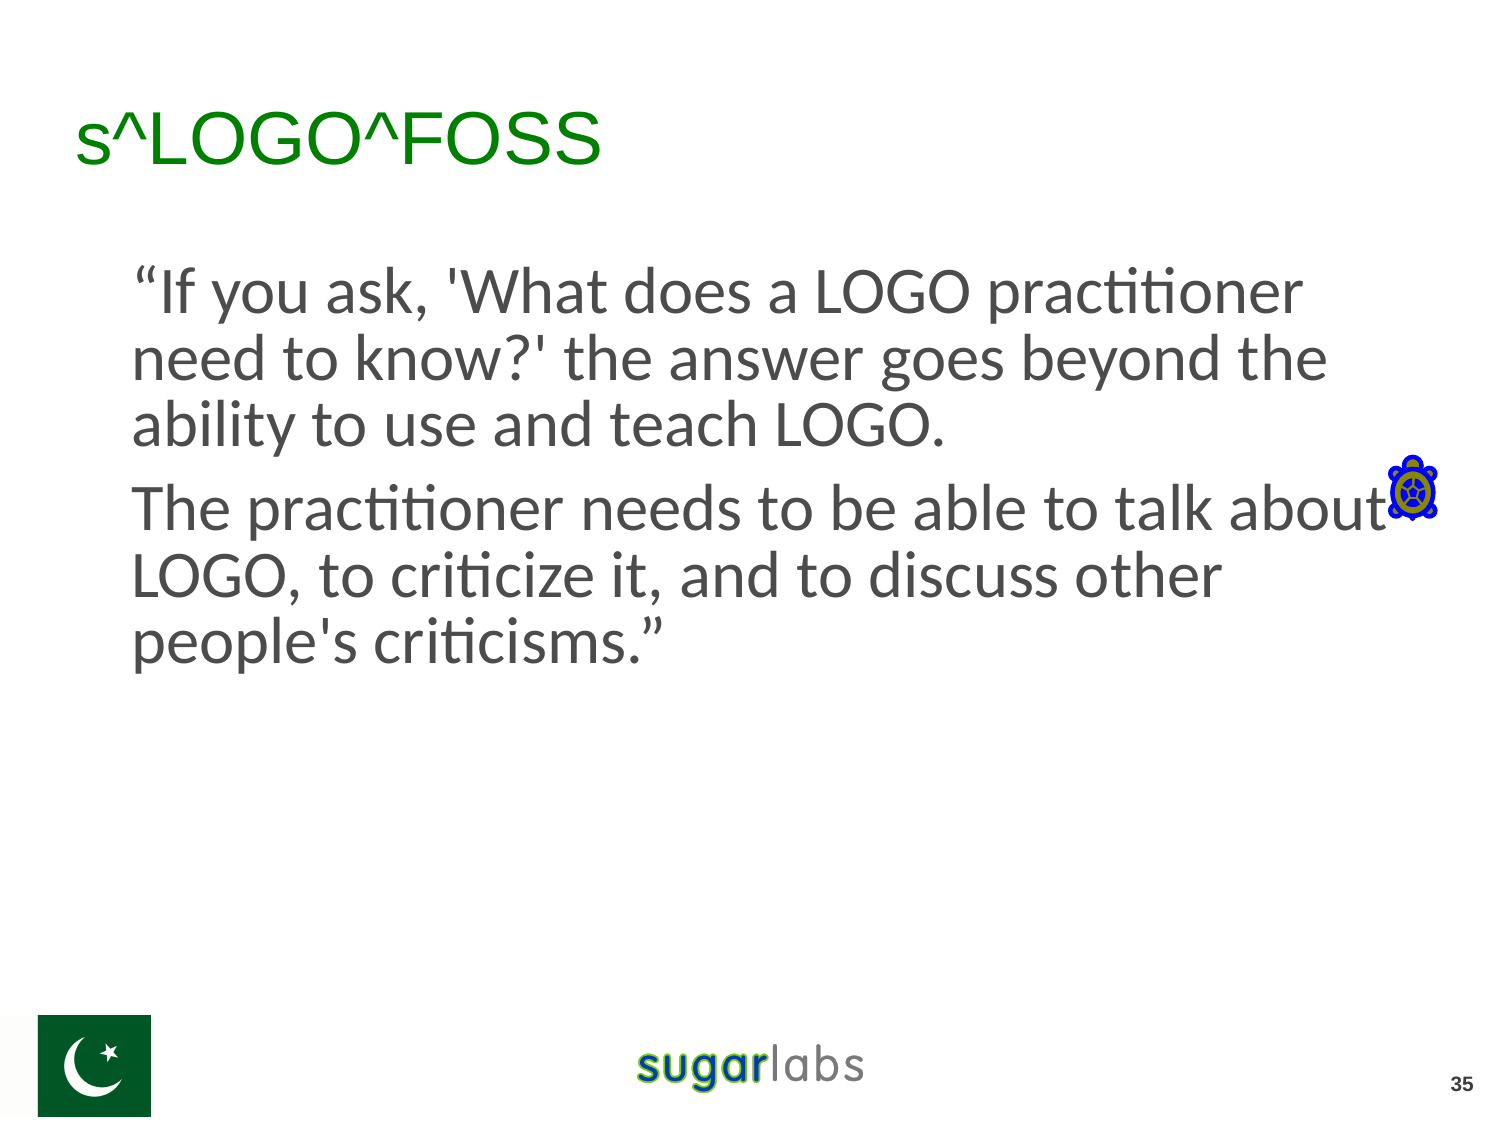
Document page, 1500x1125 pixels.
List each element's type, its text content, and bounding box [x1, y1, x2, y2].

title s^LOGO^FOSS [75, 44, 1425, 233]
picture [1376, 452, 1449, 525]
picture [0, 1015, 151, 1117]
list “If you ask, 'What does a LOGO practitioner need to know?' the answer goes beyond the ability to use and teach LOGO. The practitioner needs to be able to talk about LOGO, to criticize it, and to discuss other people's criticisms.” [75, 263, 1425, 1006]
picture [637, 1044, 863, 1093]
